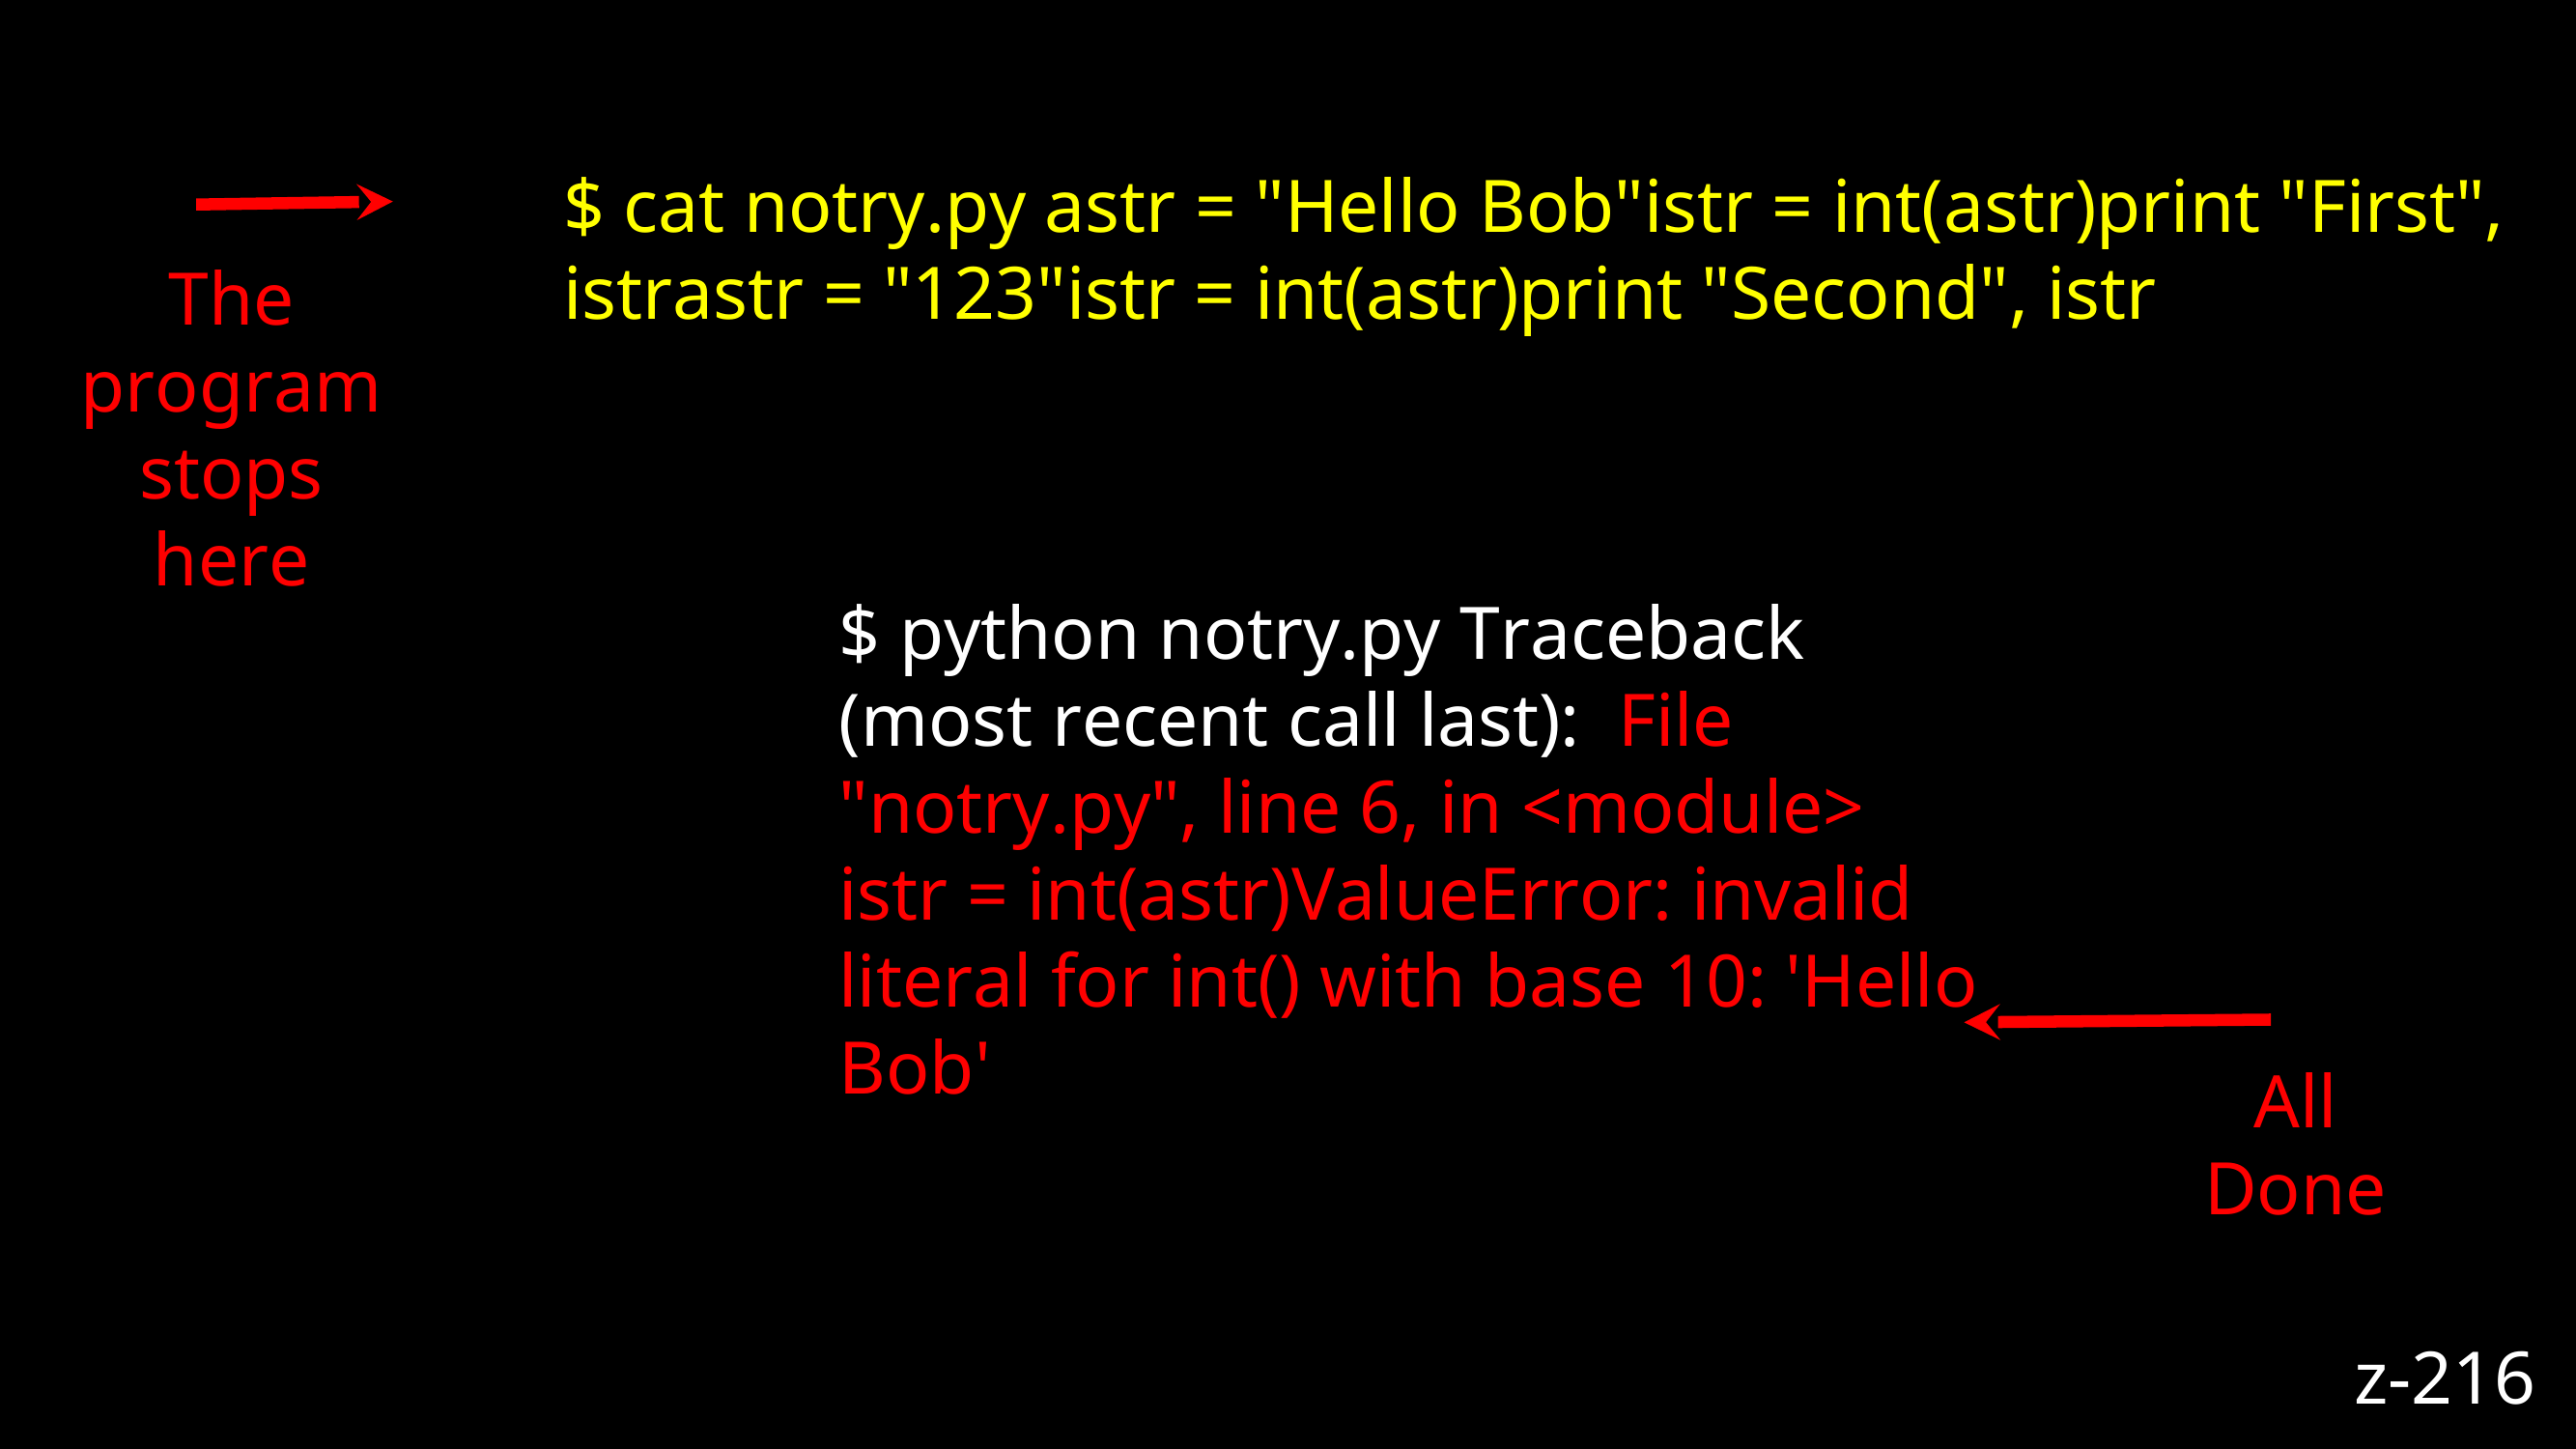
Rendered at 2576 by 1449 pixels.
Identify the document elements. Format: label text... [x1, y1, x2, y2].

text_box All Done [2144, 1051, 2447, 1234]
text_box z-216 [2354, 1331, 2536, 1419]
text_box $ python notry.py Traceback (most recent call last): File "notry.py", line 6, in <module> istr = int(astr)ValueError: invalid literal for int() with base 10: 'Hello Bob' [838, 591, 1989, 1103]
text_box $ cat notry.py astr = "Hello Bob"istr = int(astr)print "First", istrastr = "123"istr = int(astr)print "Second", istr [563, 159, 2526, 334]
text_box The program stops here [80, 253, 382, 600]
